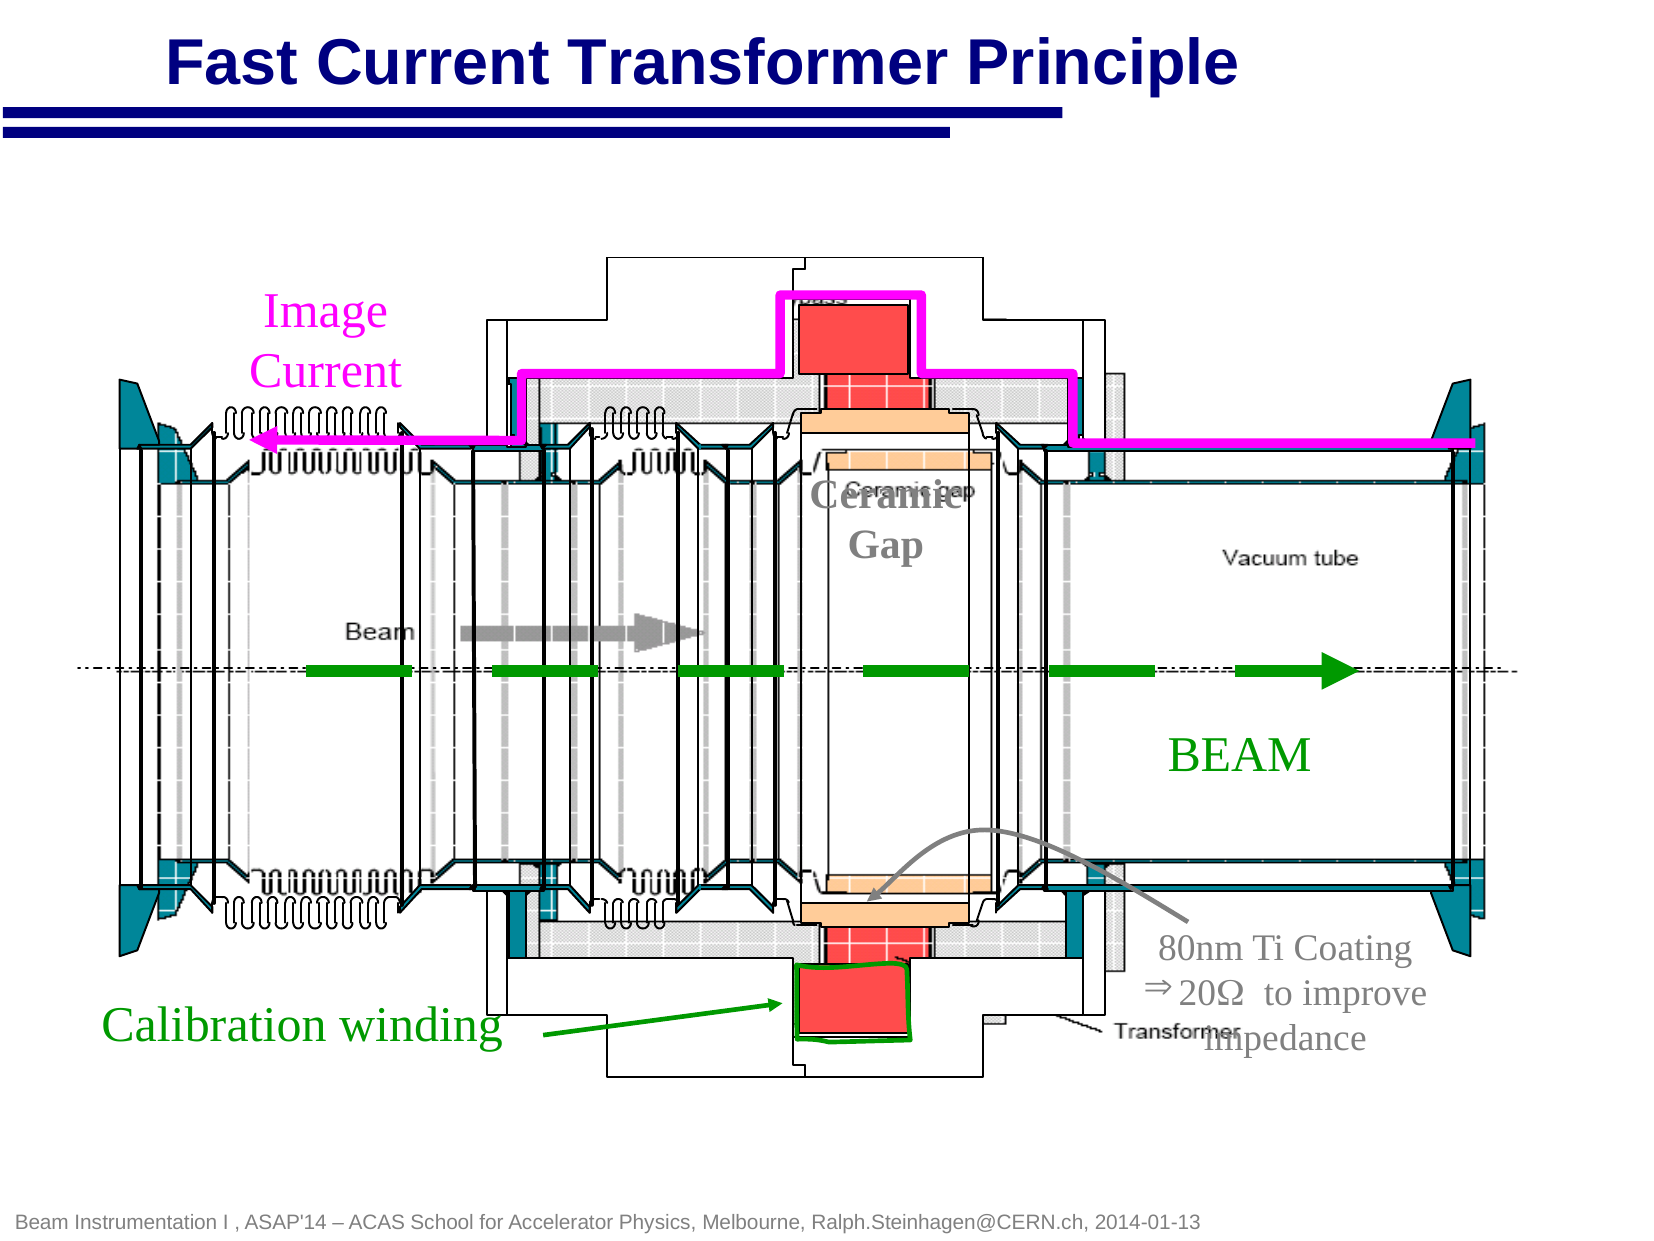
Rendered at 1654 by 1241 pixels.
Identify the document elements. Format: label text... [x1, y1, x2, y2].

text_box BEAM [1152, 714, 1327, 789]
text_box 80nm Ti Coating 20W to improve impedance [1128, 915, 1443, 1065]
picture [46, 235, 1576, 1087]
text_box Image Current [234, 269, 418, 405]
text_box Ceramic Gap [754, 459, 1017, 575]
title Fast Current Transformer Principle [165, 0, 1323, 124]
text_box Calibration winding [86, 983, 519, 1059]
